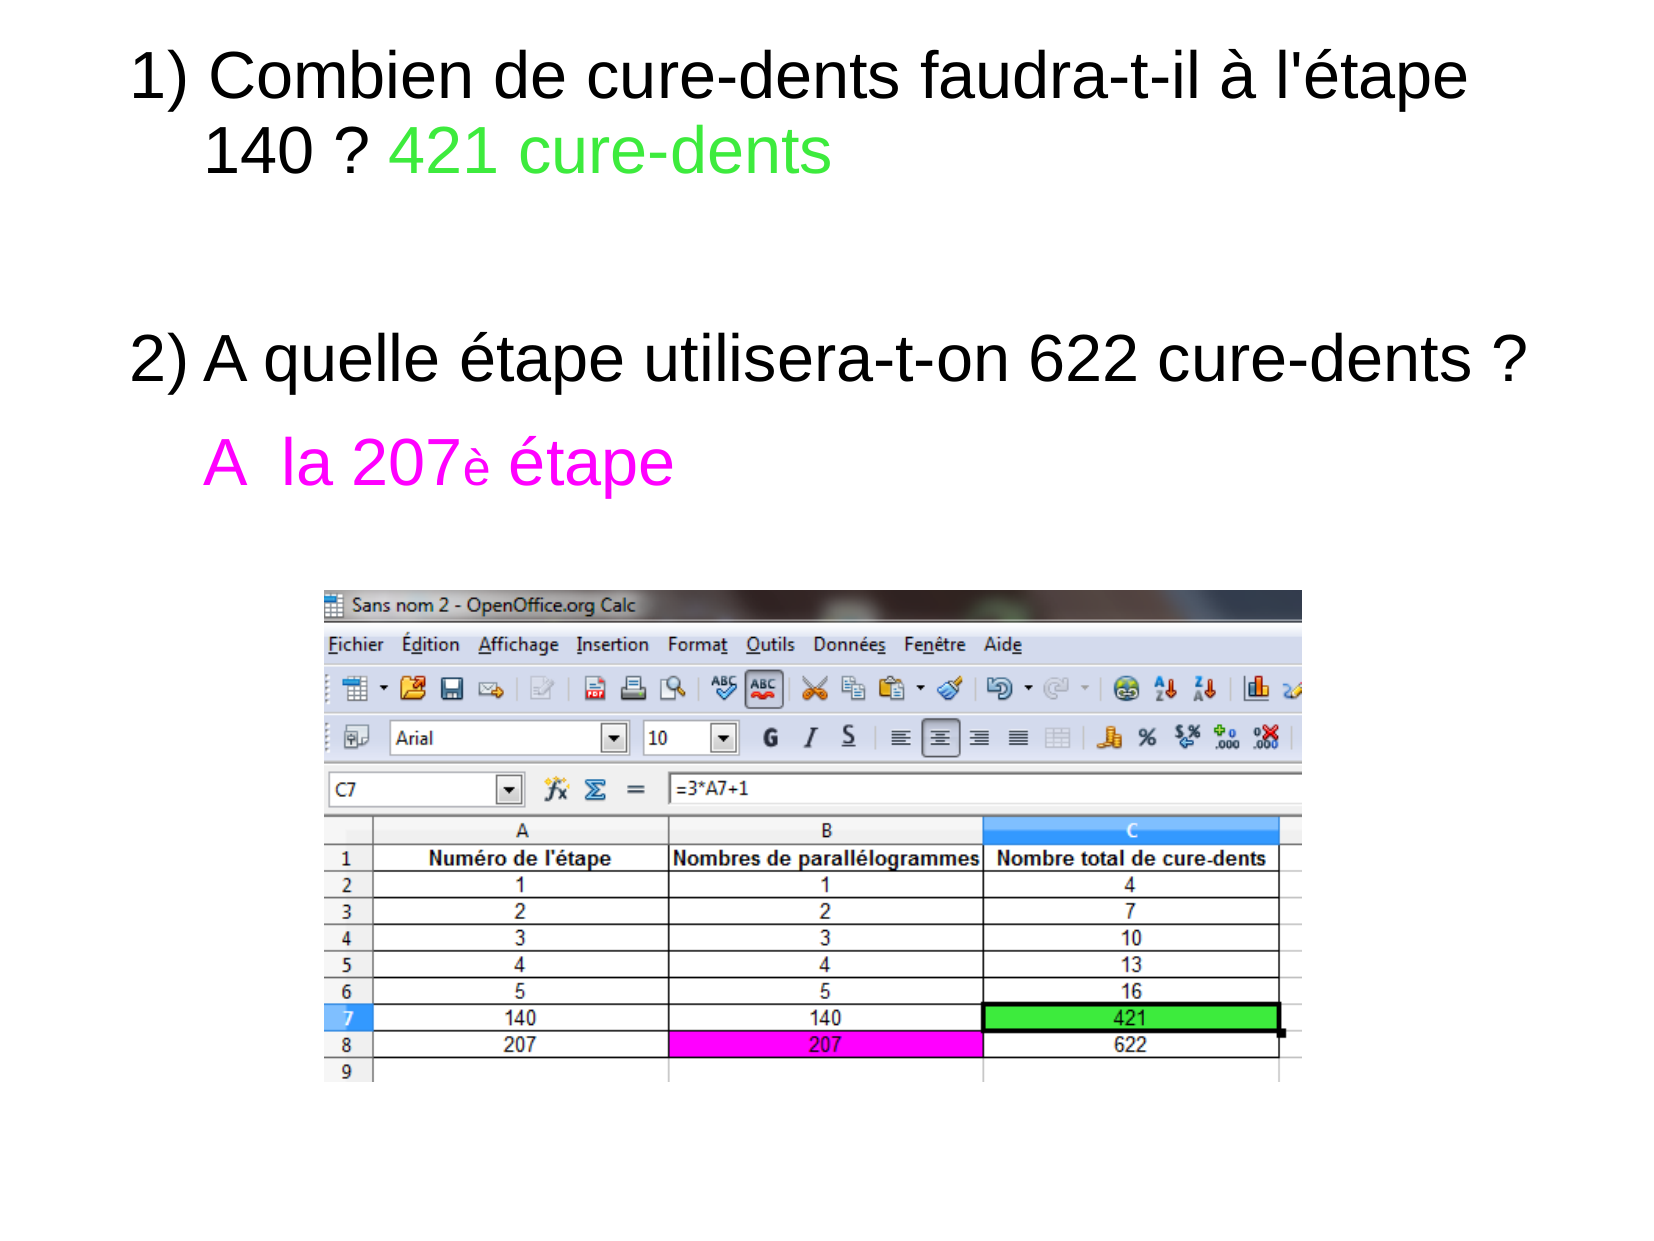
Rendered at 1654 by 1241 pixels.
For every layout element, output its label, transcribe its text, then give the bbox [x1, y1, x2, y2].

list 1) Combien de cure-dents faudra-t-il à l'étape 140 ? 421 cure-dents 2) A quelle étape utilisera-t-on 622 cure-dents ? A la 207è étape [59, 37, 1548, 857]
picture [324, 590, 1302, 1082]
